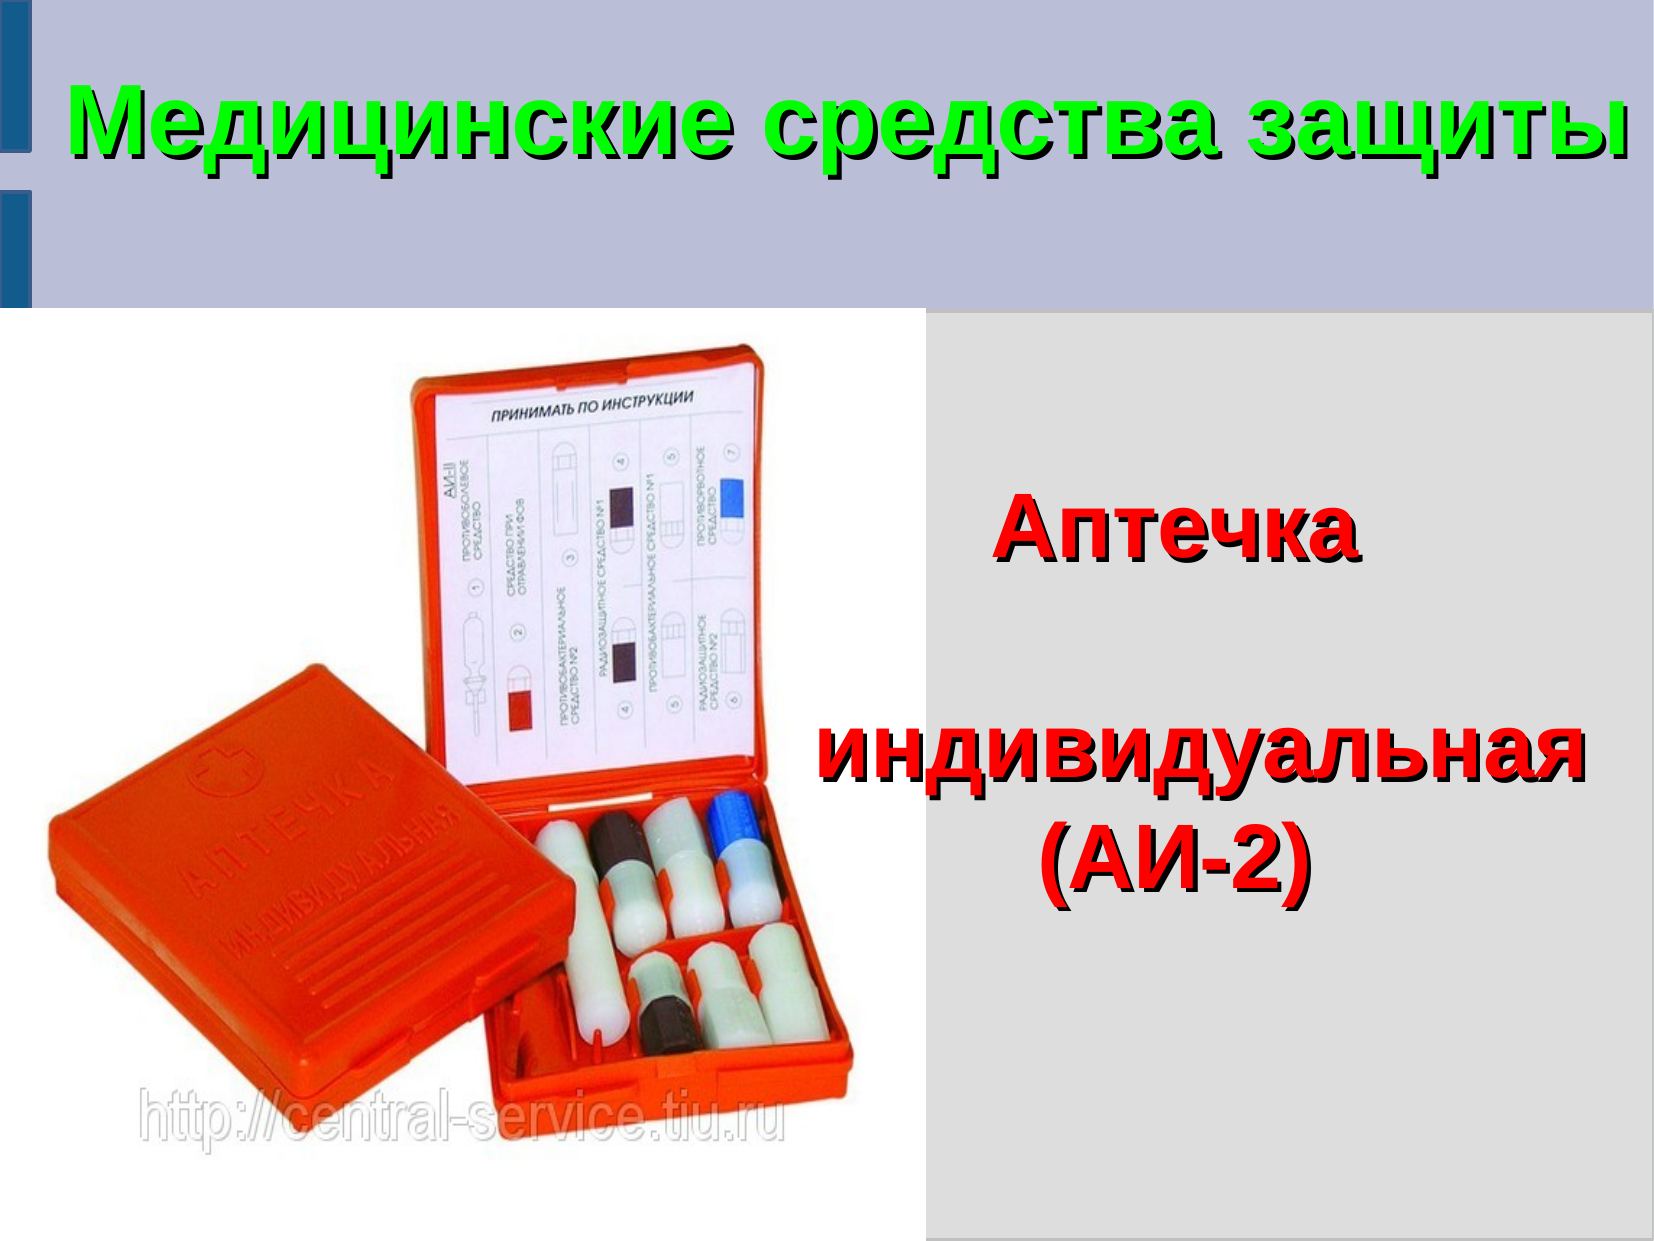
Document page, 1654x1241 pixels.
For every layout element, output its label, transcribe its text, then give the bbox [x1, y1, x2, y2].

picture [0, 308, 926, 1241]
list Аптечка индивидуальная (АИ-2) [667, 355, 1594, 1123]
title Медицинские средства защиты [63, 18, 1633, 211]
